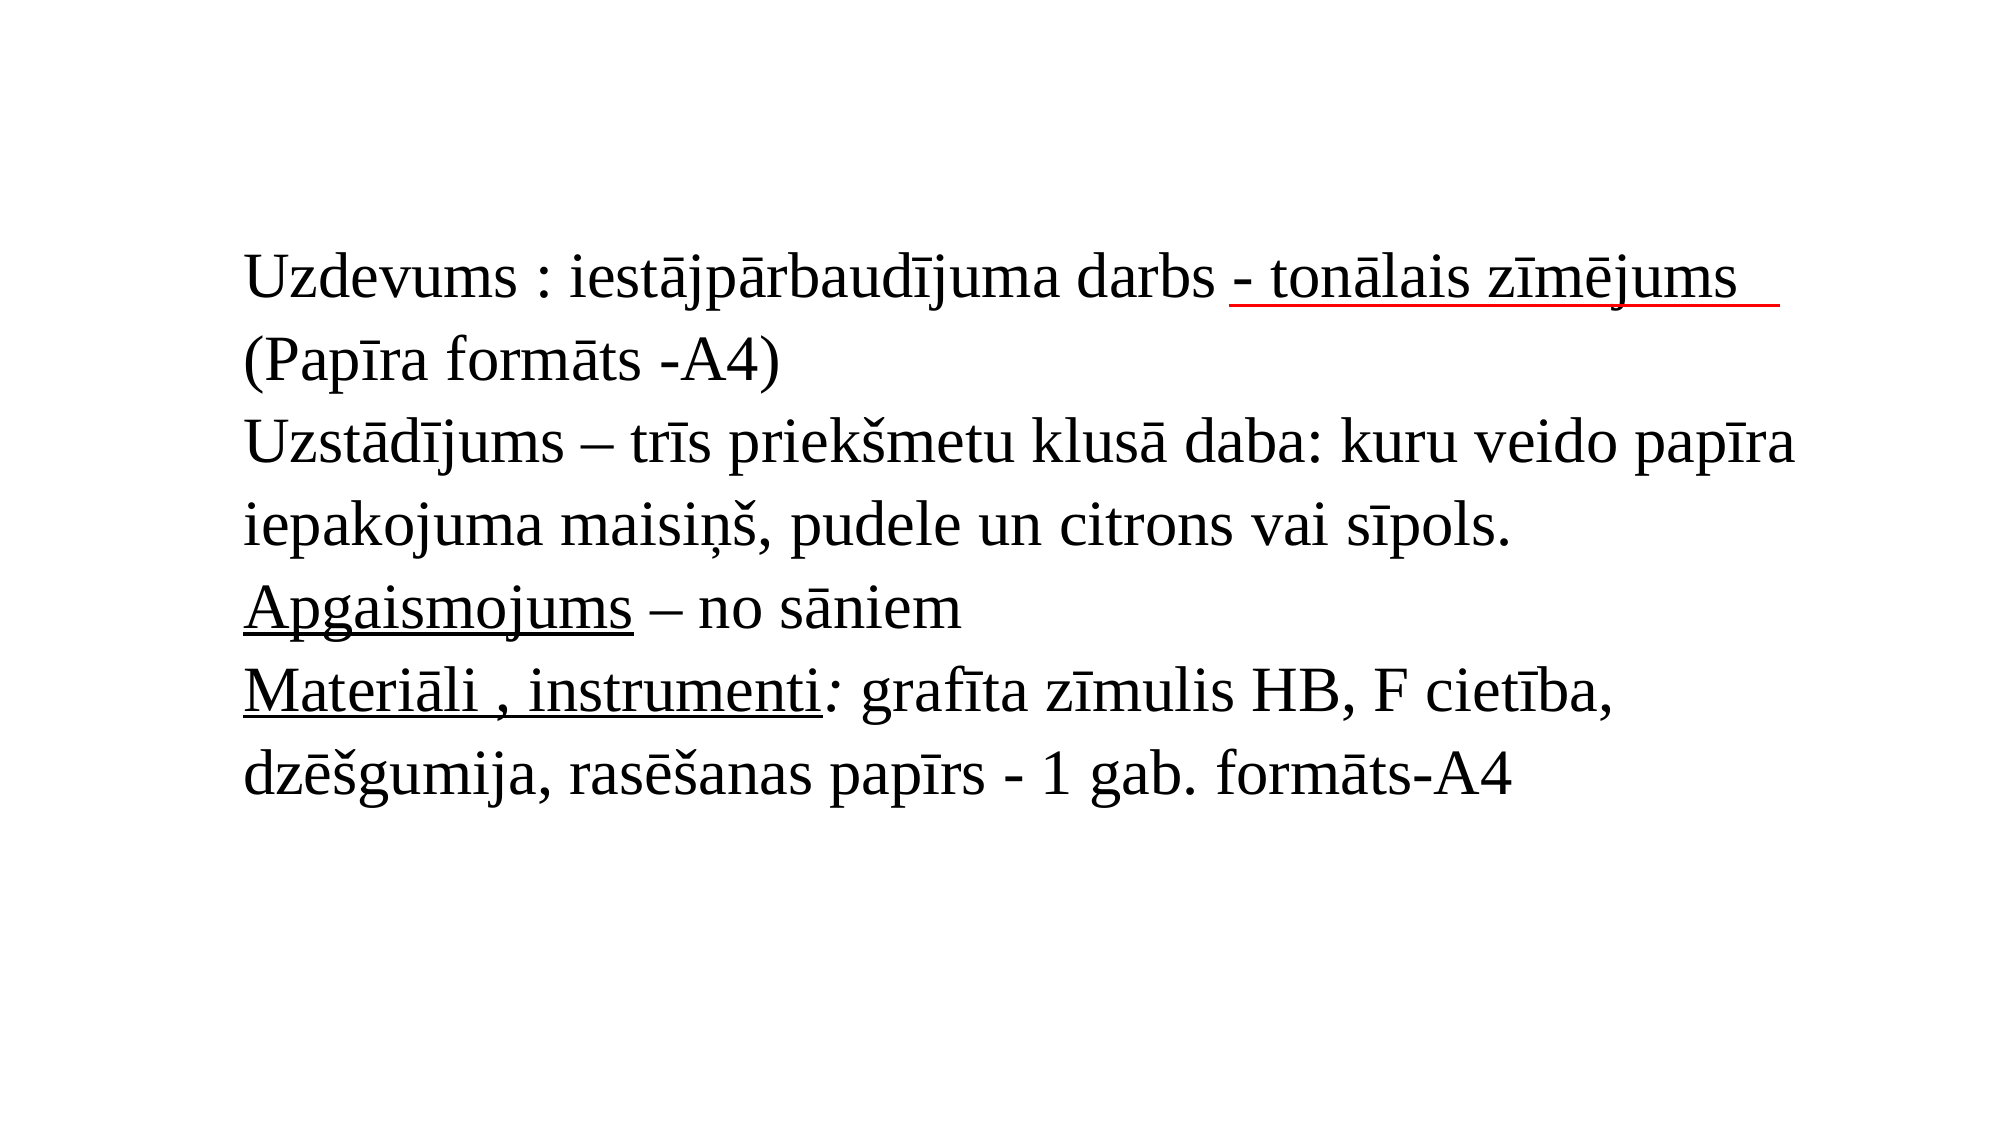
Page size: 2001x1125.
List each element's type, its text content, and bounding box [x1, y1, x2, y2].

title Uzdevums : iestājpārbaudījuma darbs - tonālais zīmējums (Papīra formāts -A4) Uzstādījums – trīs priekšmetu klusā daba: kuru veido papīra iepakojuma maisiņš, pudele un citrons vai sīpols. Apgaismojums – no sāniem Materiāli , instrumenti: grafīta zīmulis HB, F cietība, dzēšgumija, rasēšanas papīrs - 1 gab. formāts-A4 [171, 21, 1895, 965]
